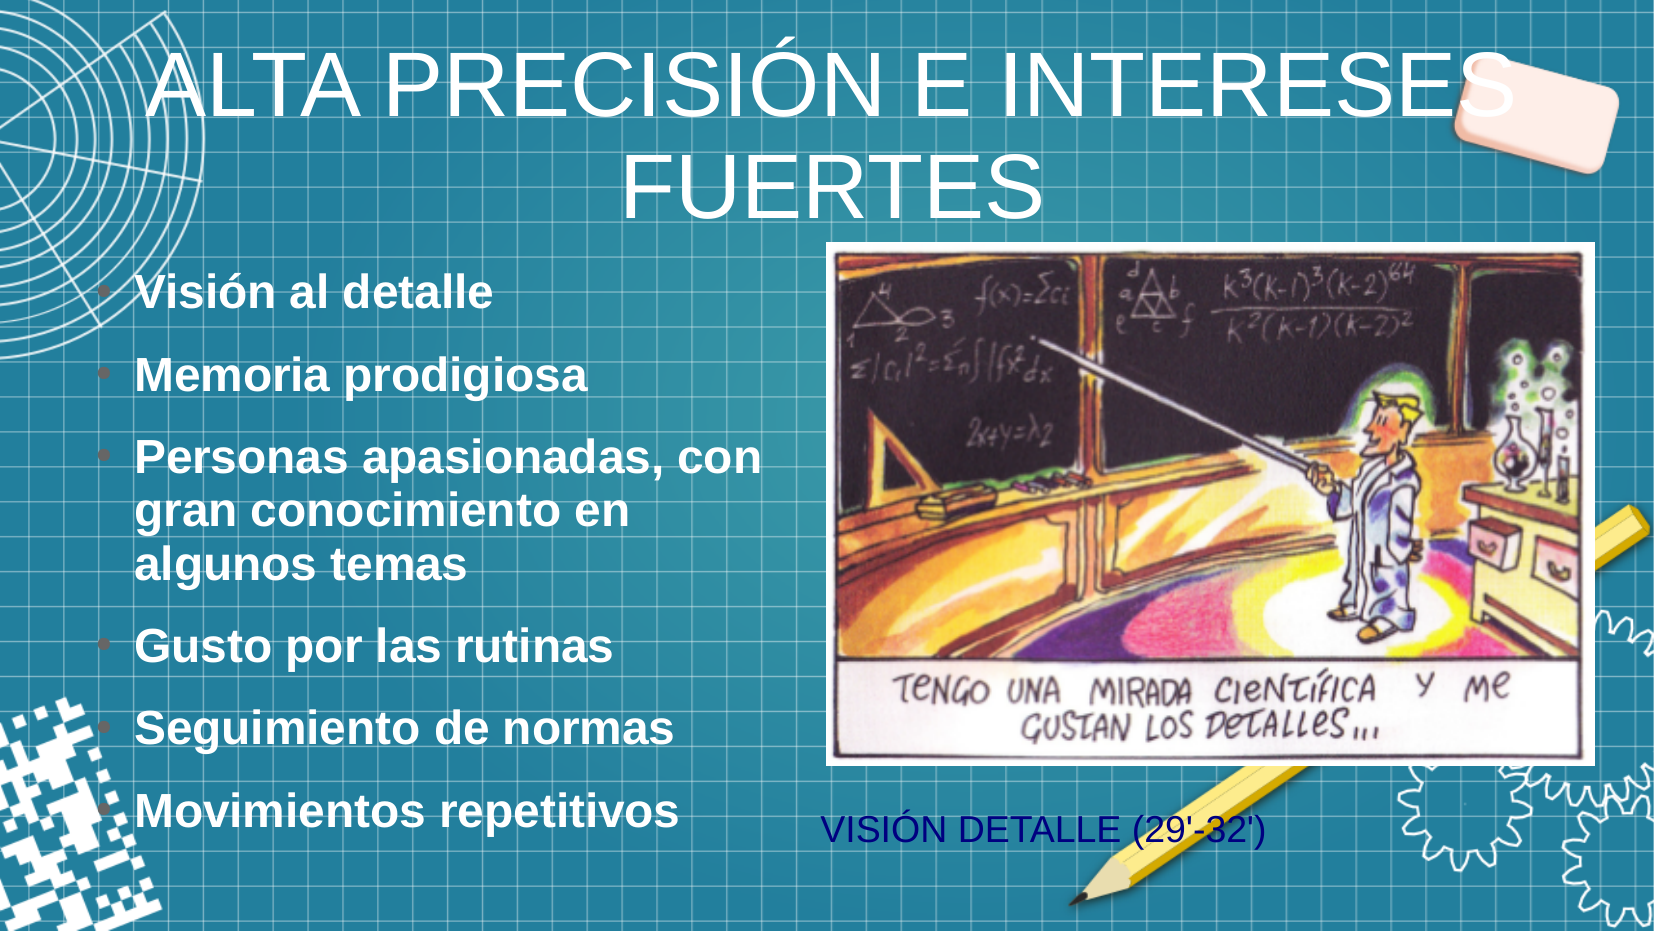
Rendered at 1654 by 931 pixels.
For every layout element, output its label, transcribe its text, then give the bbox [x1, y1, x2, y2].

list Visión al detalle Memoria prodigiosa Personas apasionadas, con gran conocimiento en algunos temas Gusto por las rutinas Seguimiento de normas Movimientos repetitivos [82, 265, 809, 842]
text_box VISIÓN DETALLE (29'-32') [699, 800, 1388, 857]
title ALTA PRECISIÓN E INTERESES FUERTES [88, 29, 1577, 243]
picture [0, 0, 1654, 931]
